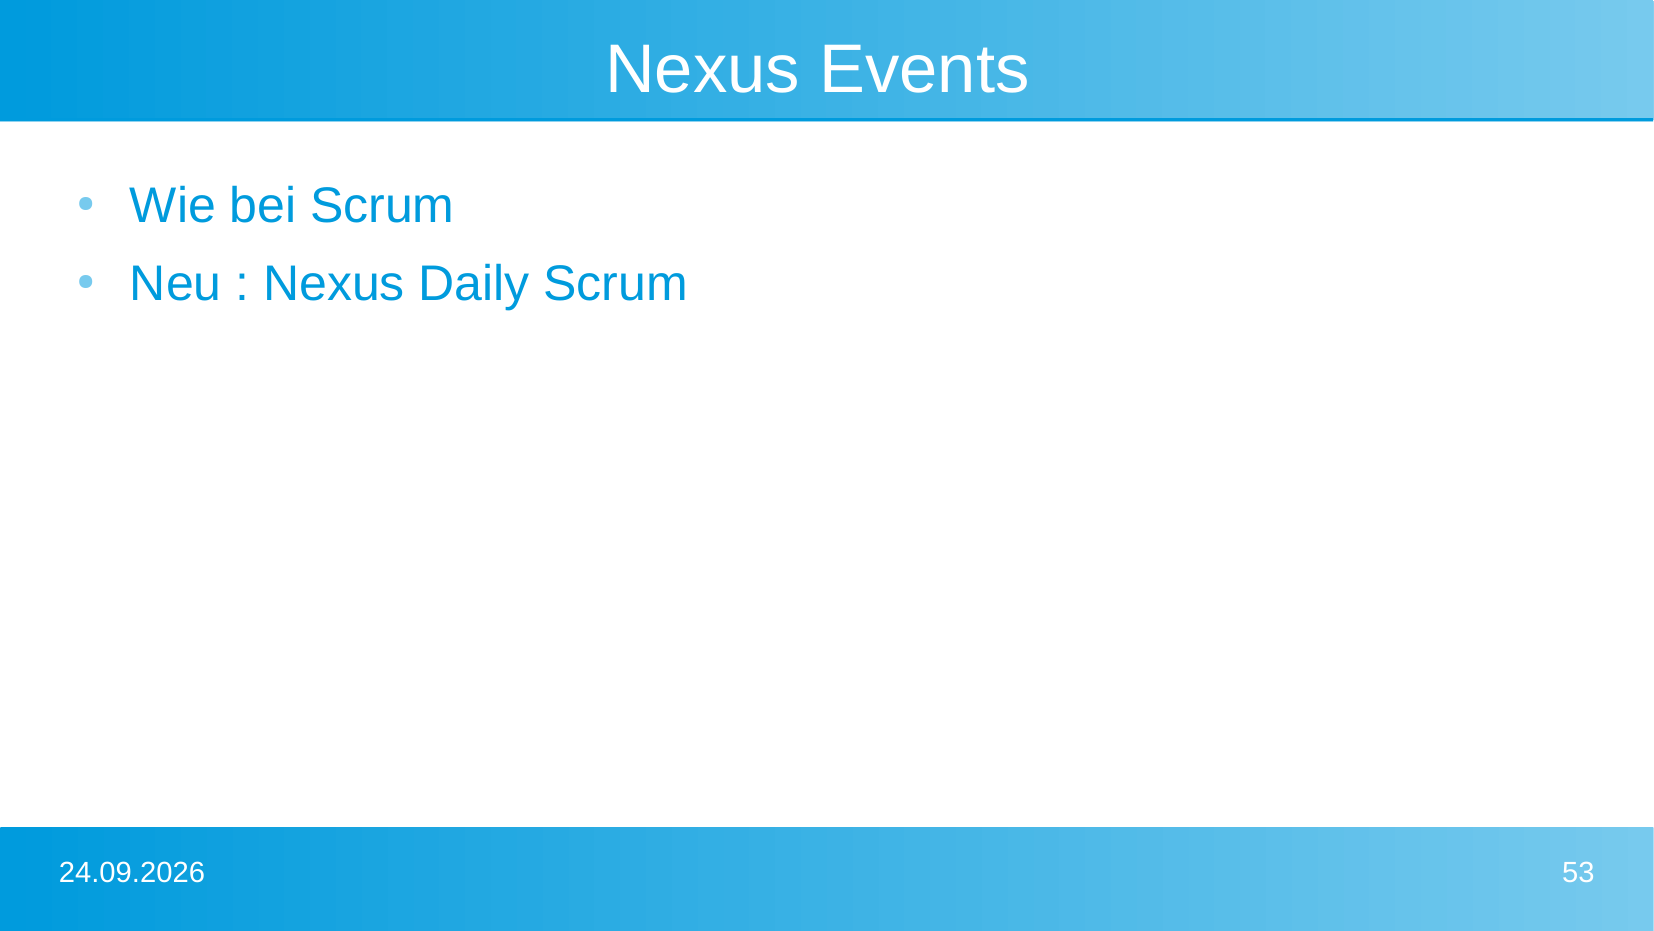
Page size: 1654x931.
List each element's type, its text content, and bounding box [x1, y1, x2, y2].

list Wie bei Scrum Neu : Nexus Daily Scrum [59, 177, 1595, 768]
title Nexus Events [59, 29, 1595, 108]
